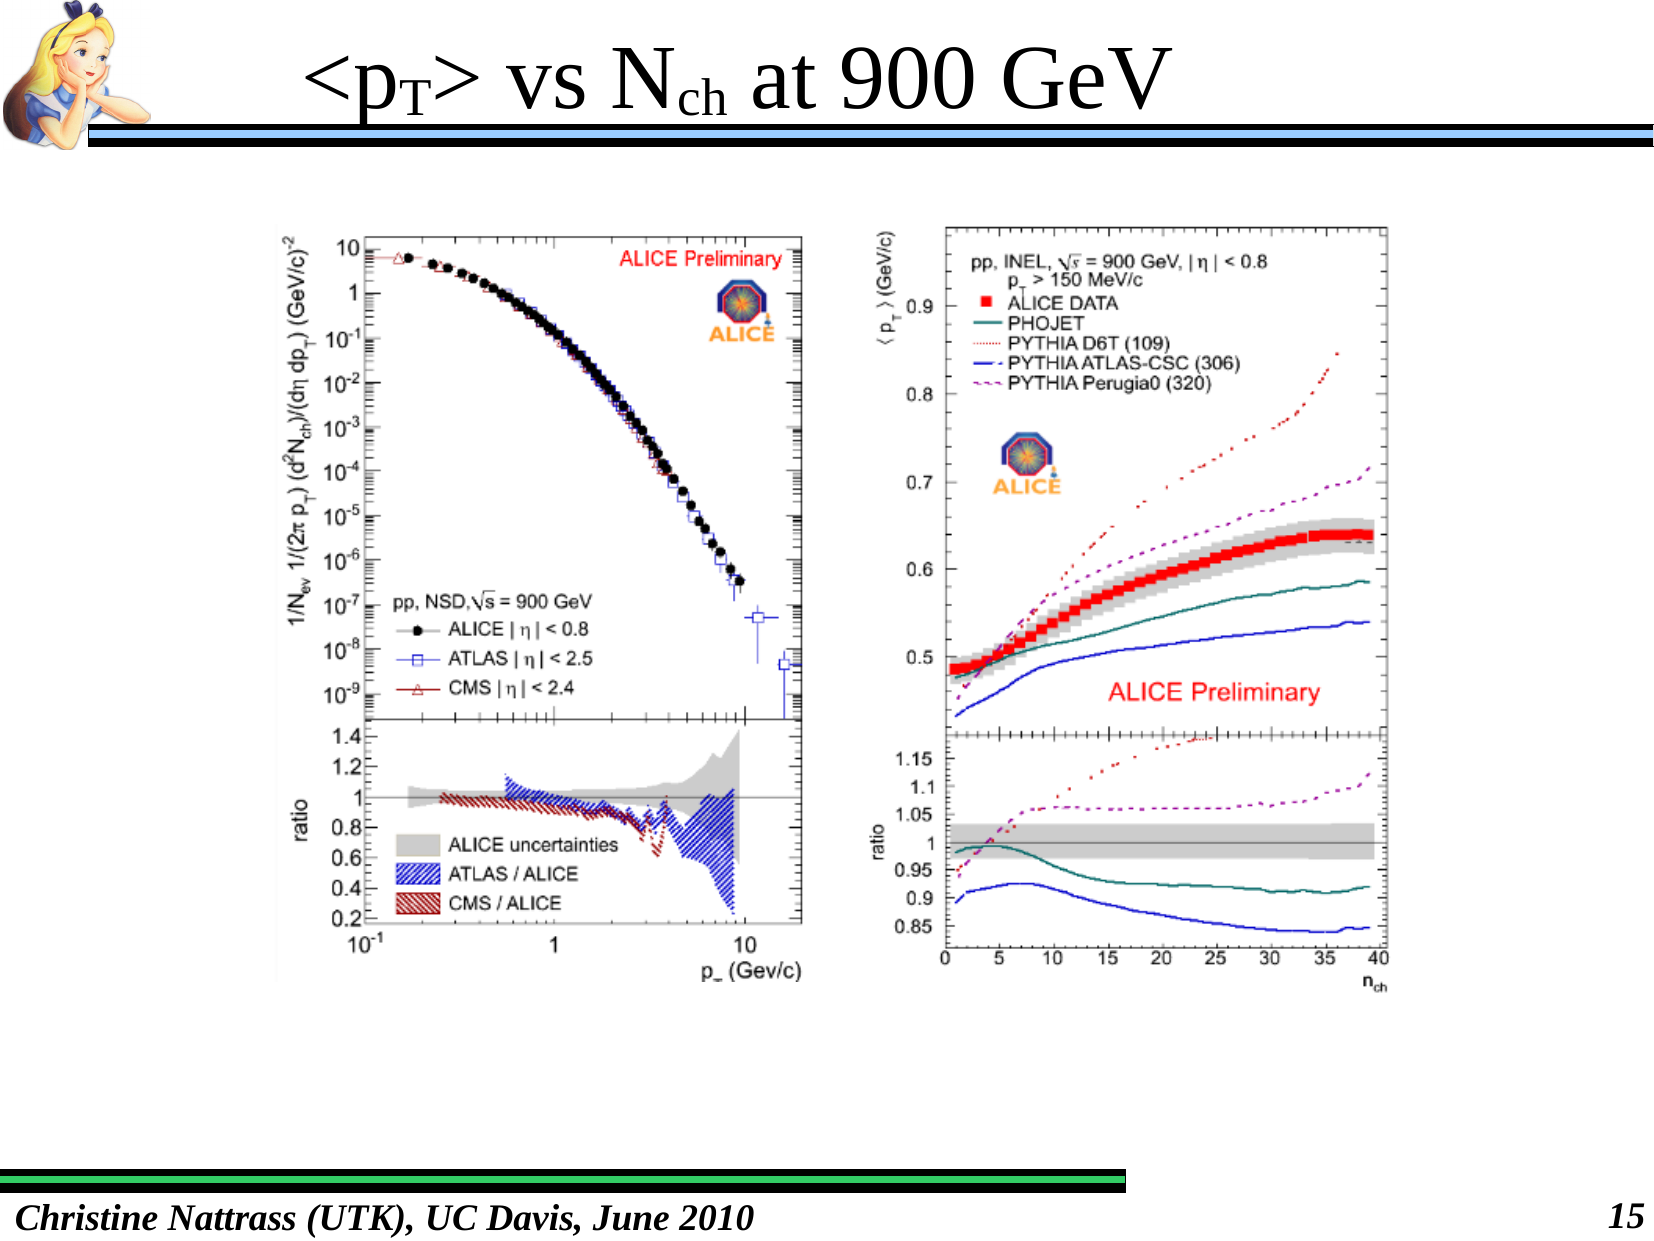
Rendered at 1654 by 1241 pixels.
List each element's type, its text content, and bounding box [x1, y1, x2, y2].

picture [273, 224, 826, 982]
picture [3, 0, 151, 11]
picture [869, 224, 1406, 1010]
title <pT> vs Nch at 900 GeV [0, 11, 1482, 143]
picture [3, 143, 151, 150]
